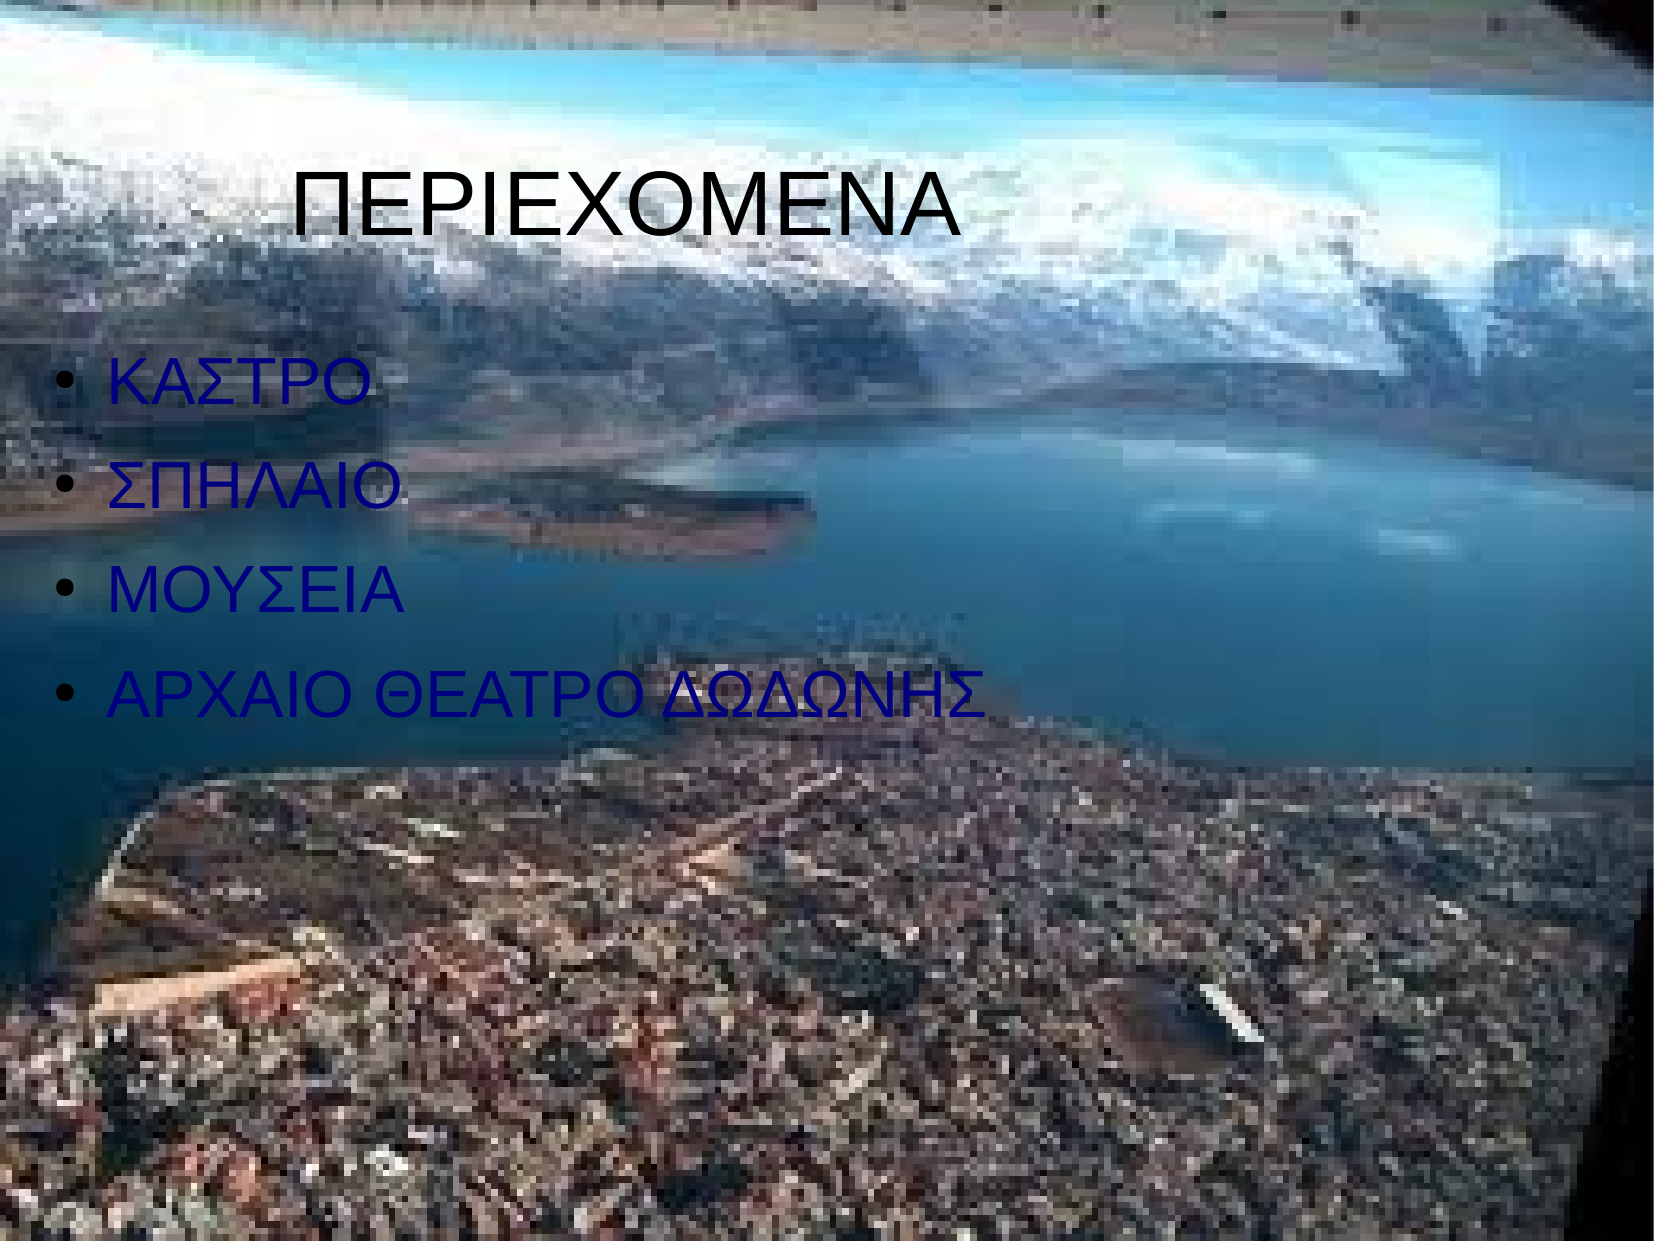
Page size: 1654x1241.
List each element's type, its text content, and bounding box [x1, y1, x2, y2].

list ΚΑΣΤΡΟ ΣΠΗΛΑΙΟ ΜΟΥΣΕΙΑ ΑΡΧΑΙΟ ΘΕΑΤΡΟ ΔΩΔΩΝΗΣ [35, 343, 1075, 1063]
title ΠΕΡΙΕΧΟΜΕΝΑ [0, 100, 1371, 308]
picture [0, 0, 1654, 1241]
